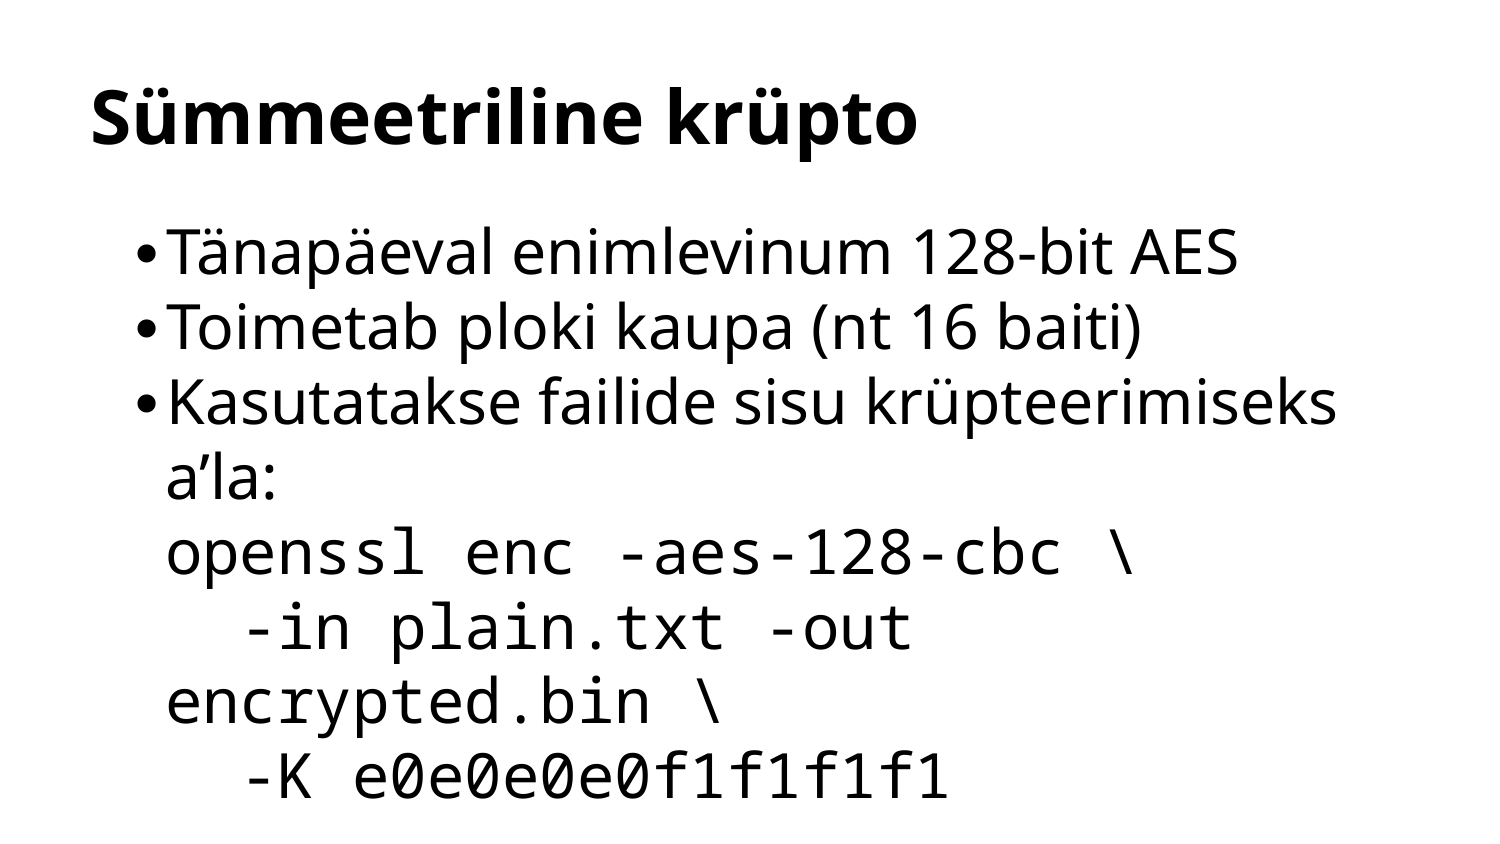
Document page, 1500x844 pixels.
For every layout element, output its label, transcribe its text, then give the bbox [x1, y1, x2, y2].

list Tänapäeval enimlevinum 128-bit AES Toimetab ploki kaupa (nt 16 baiti) Kasutatakse failide sisu krüpteerimiseks a’la: openssl enc -aes-128-cbc \ -in plain.txt -out encrypted.bin \ -K e0e0e0e0f1f1f1f1 [75, 196, 1425, 808]
title Sümmeetriline krüpto [75, 33, 1425, 175]
